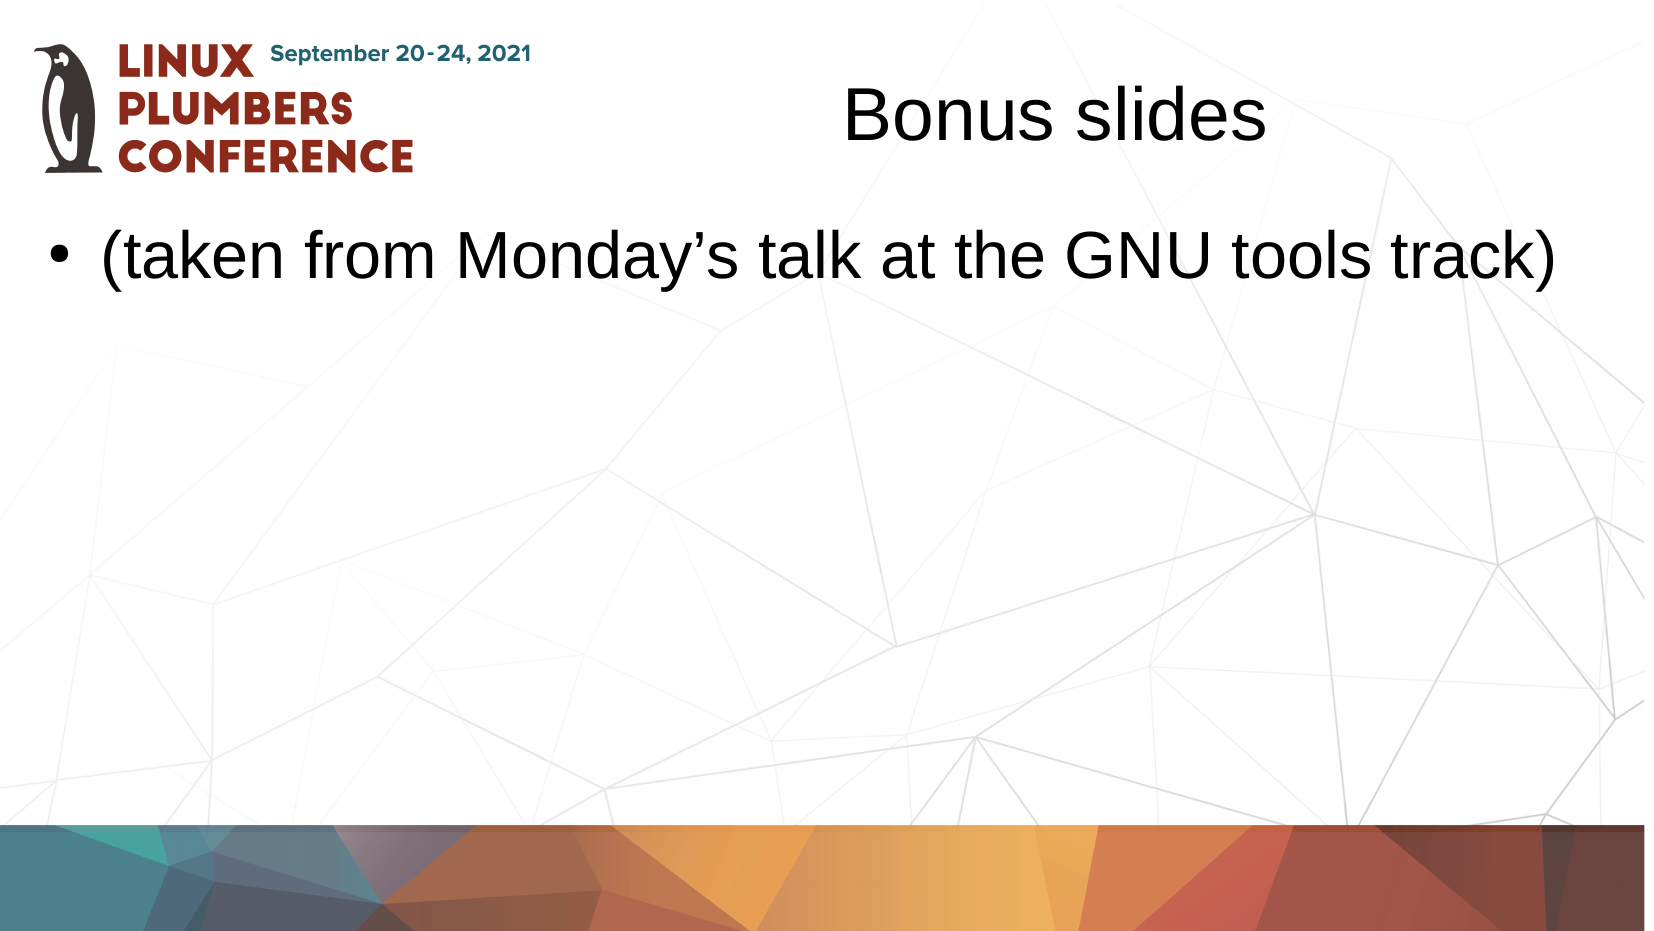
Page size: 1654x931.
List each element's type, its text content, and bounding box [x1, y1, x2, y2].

list (taken from Monday’s talk at the GNU tools track) [30, 217, 1645, 796]
picture [0, 1, 1645, 931]
title Bonus slides [540, 37, 1571, 193]
